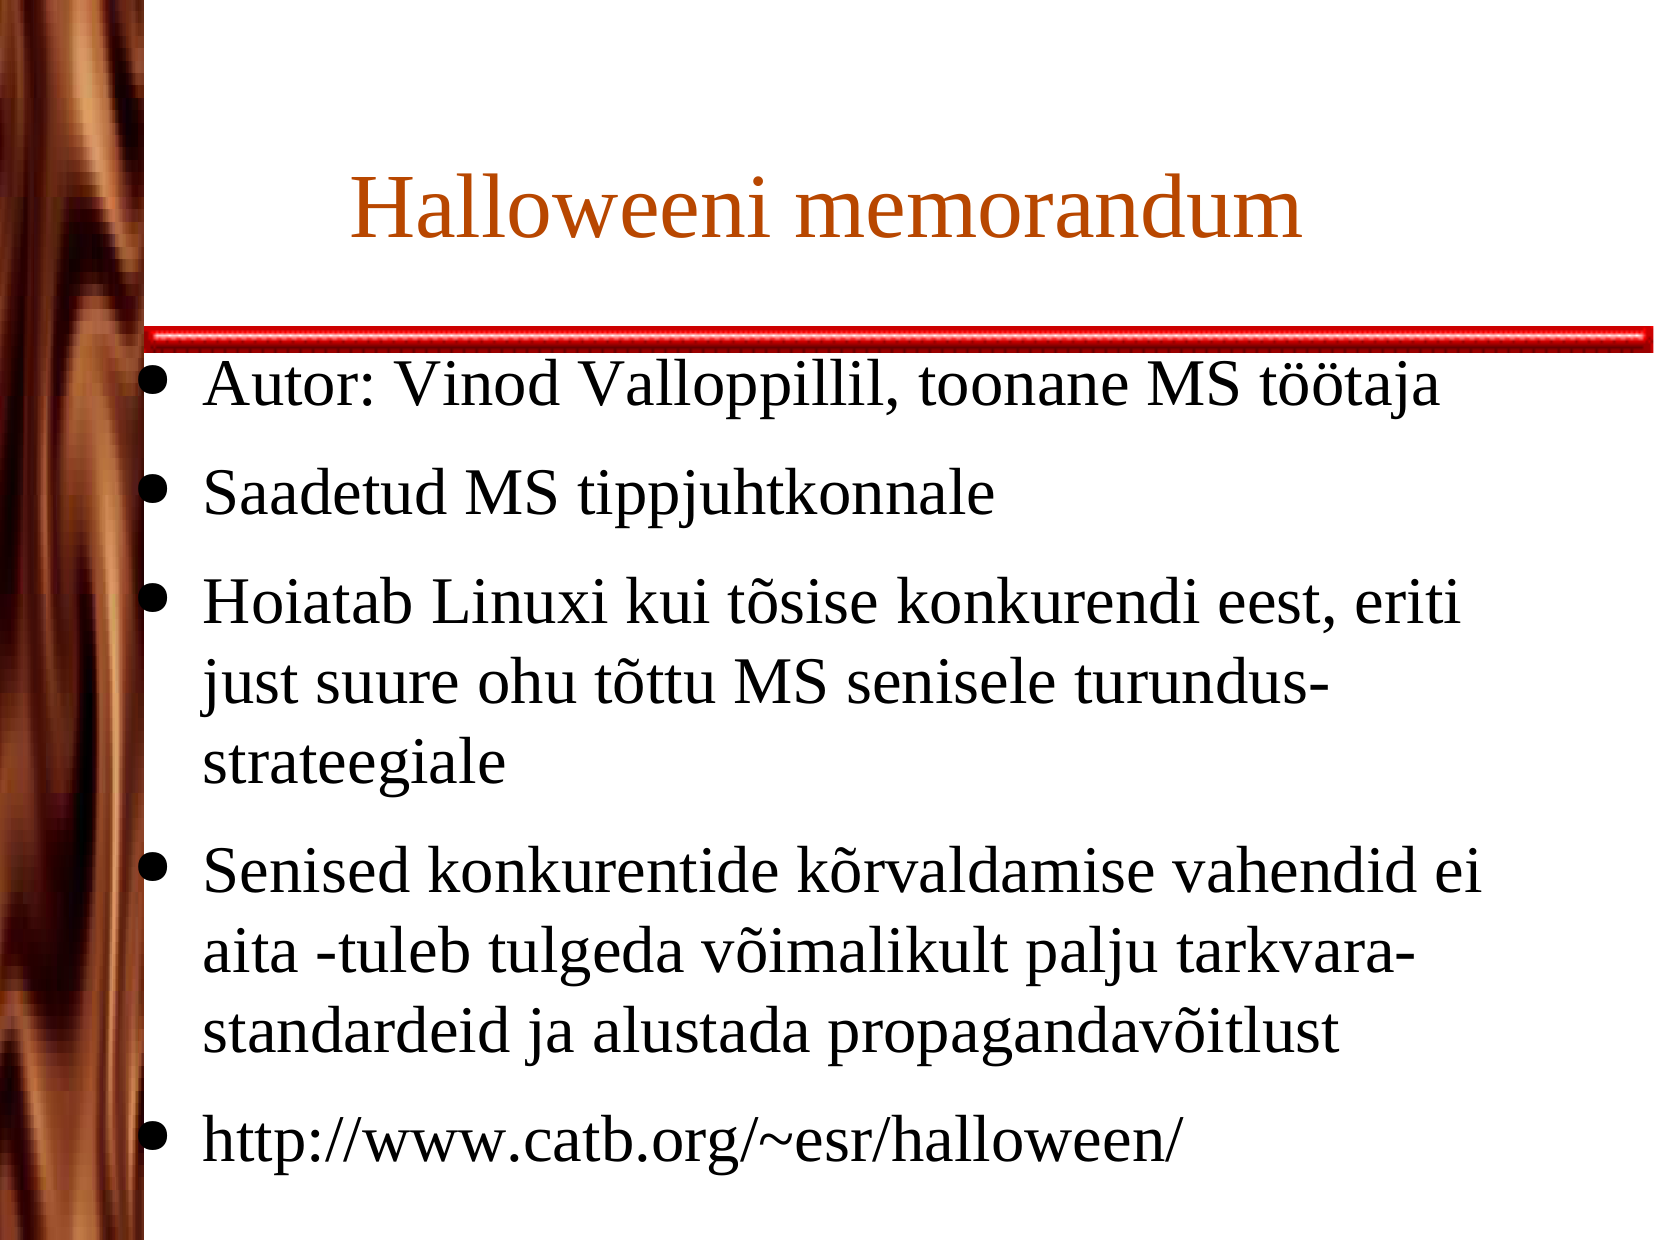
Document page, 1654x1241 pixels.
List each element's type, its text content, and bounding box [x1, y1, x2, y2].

list Autor: Vinod Valloppillil, toonane MS töötaja Saadetud MS tippjuhtkonnale Hoiatab Linuxi kui tõsise konkurendi eest, eriti just suure ohu tõttu MS senisele turundus-strateegiale Senised konkurentide kõrvaldamise vahendid ei aita -tuleb tulgeda võimalikult palju tarkvara-standardeid ja alustada propagandavõitlust http://www.catb.org/~esr/halloween/ [121, 344, 1533, 1176]
picture [0, 0, 1654, 1240]
title Halloweeni memorandum [121, 100, 1533, 312]
